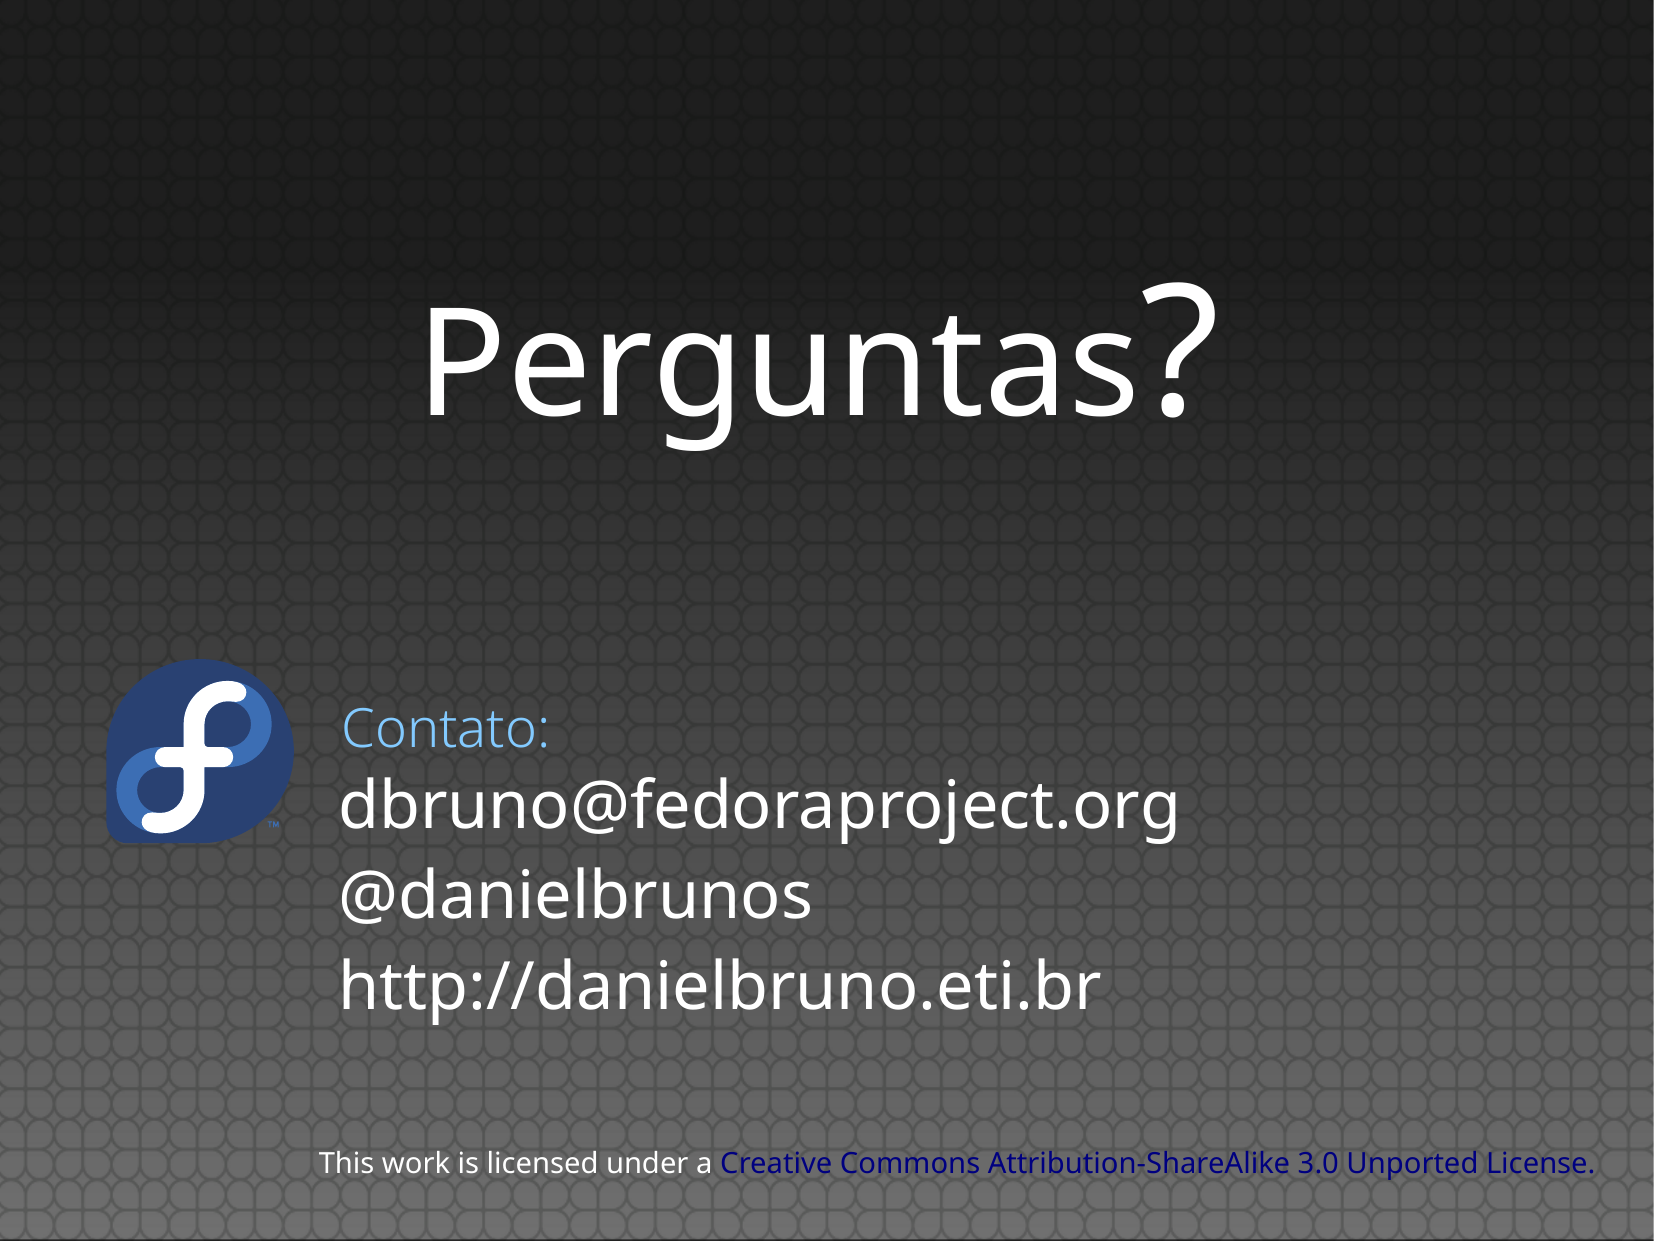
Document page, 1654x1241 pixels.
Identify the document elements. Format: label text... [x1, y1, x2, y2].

title Perguntas? [30, 237, 1606, 451]
picture [0, 0, 1654, 1241]
text_box This work is licensed under a Creative Commons Attribution-ShareAlike 3.0 Unported License. [52, 1135, 1611, 1219]
text_box Contato: [326, 682, 681, 761]
text_box dbruno@fedoraproject.org @danielbrunos http://danielbruno.eti.br [323, 749, 1429, 998]
